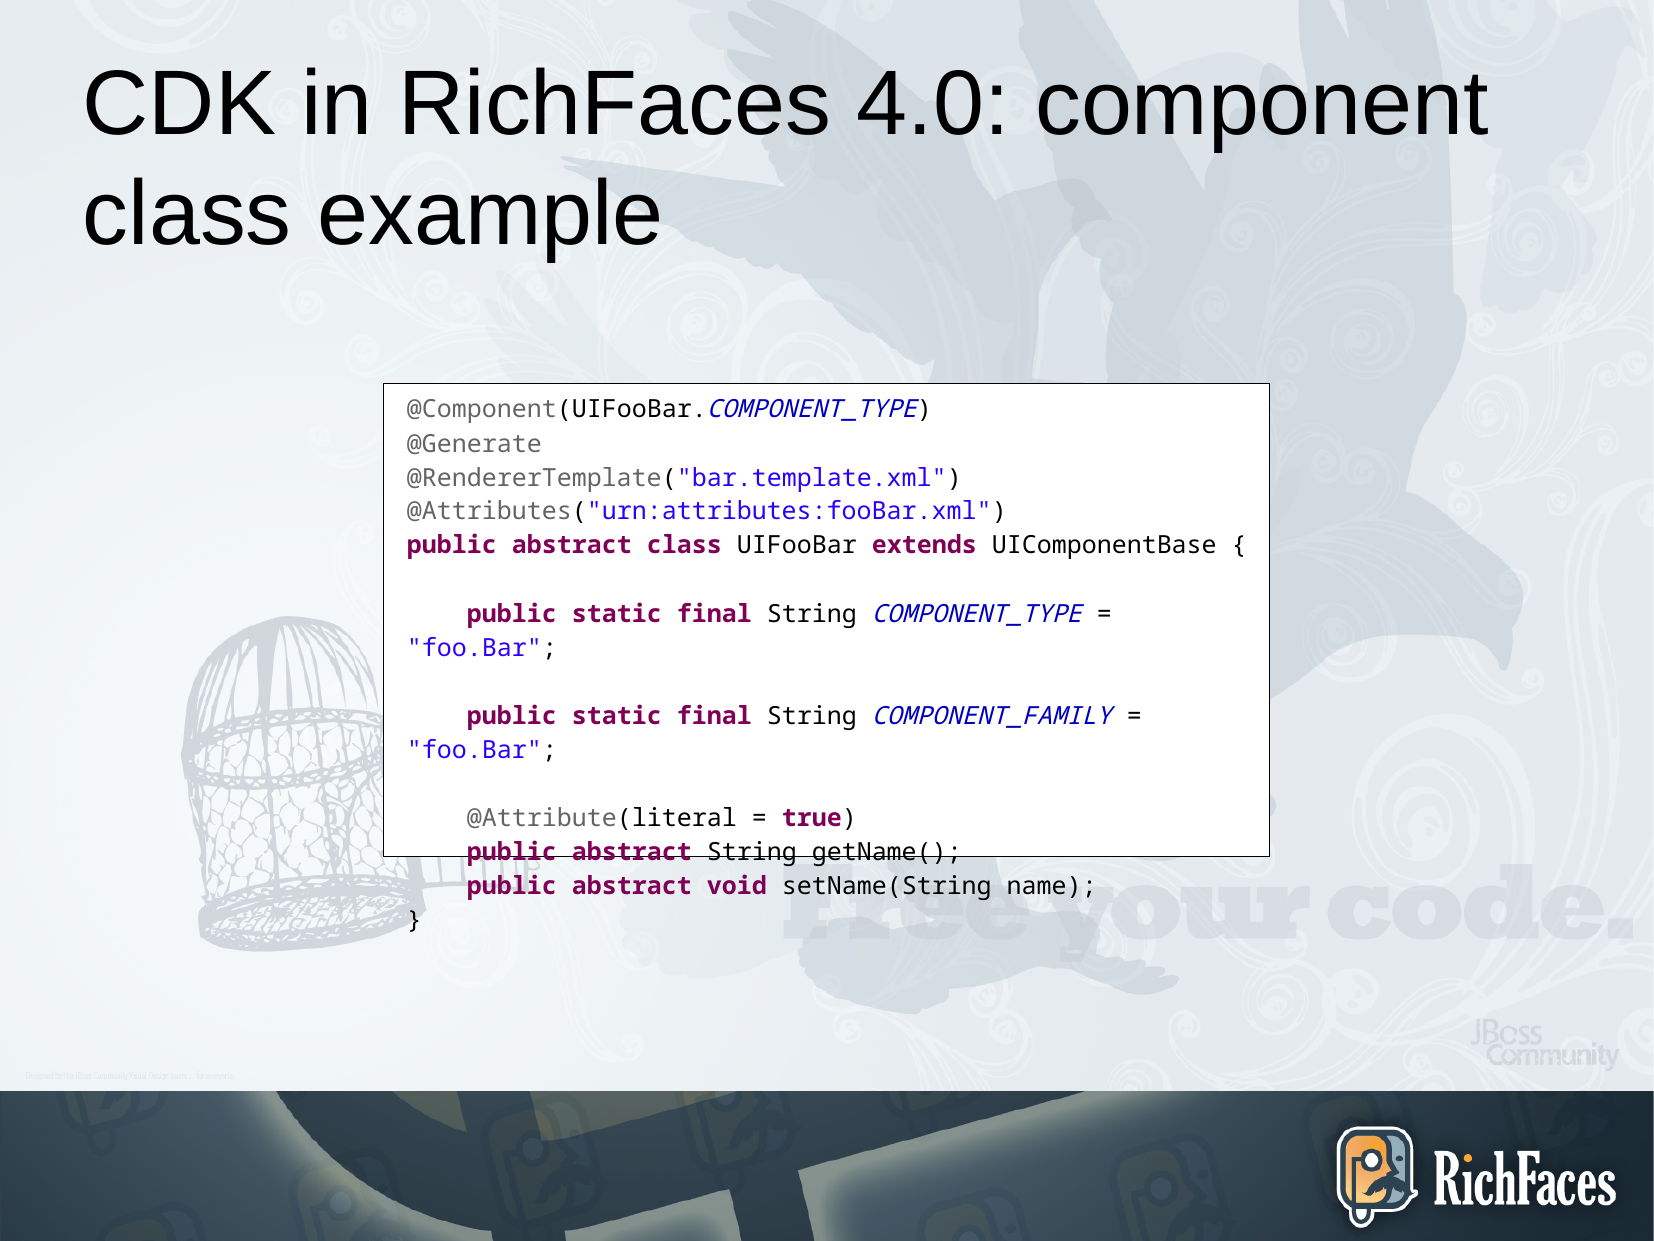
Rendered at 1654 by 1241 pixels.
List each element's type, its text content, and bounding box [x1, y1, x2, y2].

title CDK in RichFaces 4.0: component class example [82, 49, 1571, 257]
text_box @Component(UIFooBar.COMPONENT_TYPE) @Generate @RendererTemplate("bar.template.xml") @Attributes("urn:attributes:fooBar.xml") public abstract class UIFooBar extends UIComponentBase { public static final String COMPONENT_TYPE = "foo.Bar"; public static final String COMPONENT_FAMILY = "foo.Bar"; @Attribute(literal = true) public abstract String getName(); public abstract void setName(String name); } [384, 384, 1270, 856]
